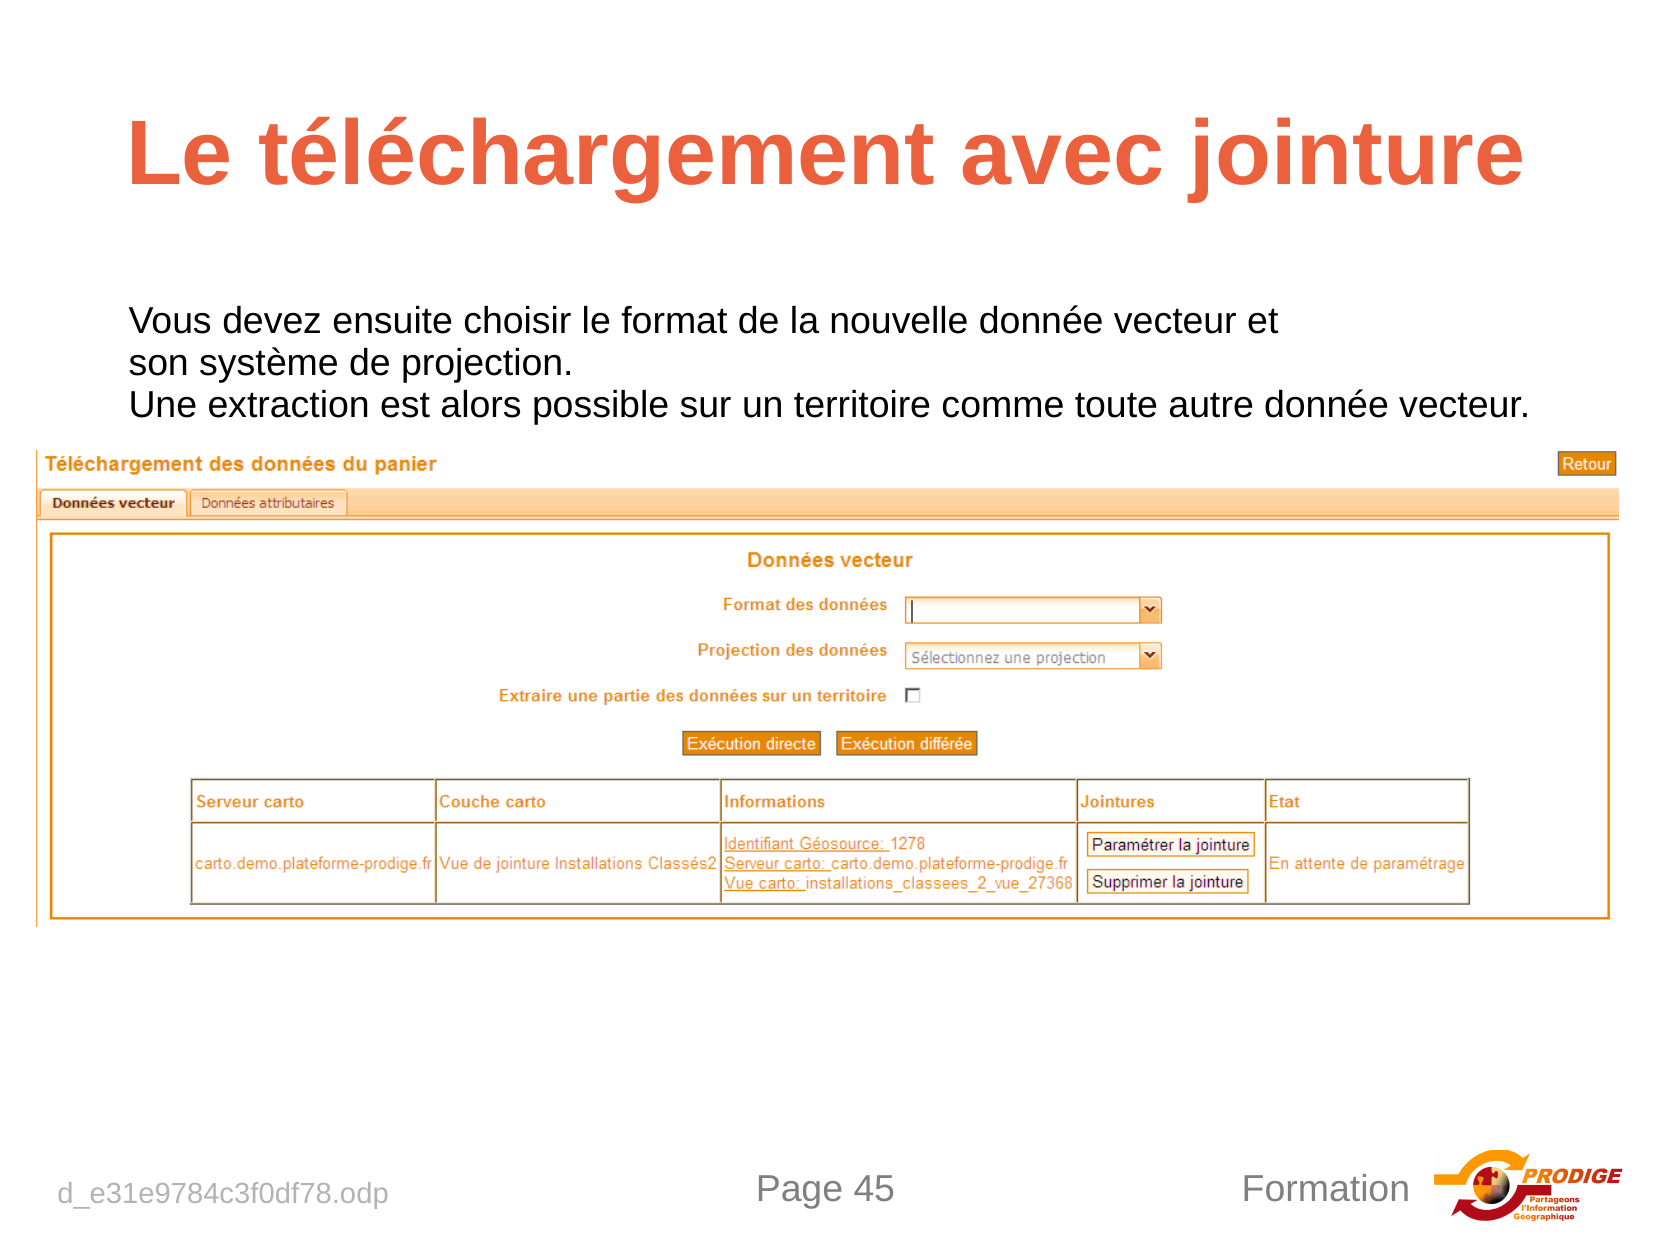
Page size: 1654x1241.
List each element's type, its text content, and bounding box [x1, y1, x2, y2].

text_box Vous devez ensuite choisir le format de la nouvelle donnée vecteur et son système de projection. Une extraction est alors possible sur un territoire comme toute autre donnée vecteur. [113, 292, 1546, 434]
picture [36, 450, 1619, 927]
title Le téléchargement avec jointure [82, 56, 1571, 250]
picture [1434, 1150, 1623, 1221]
